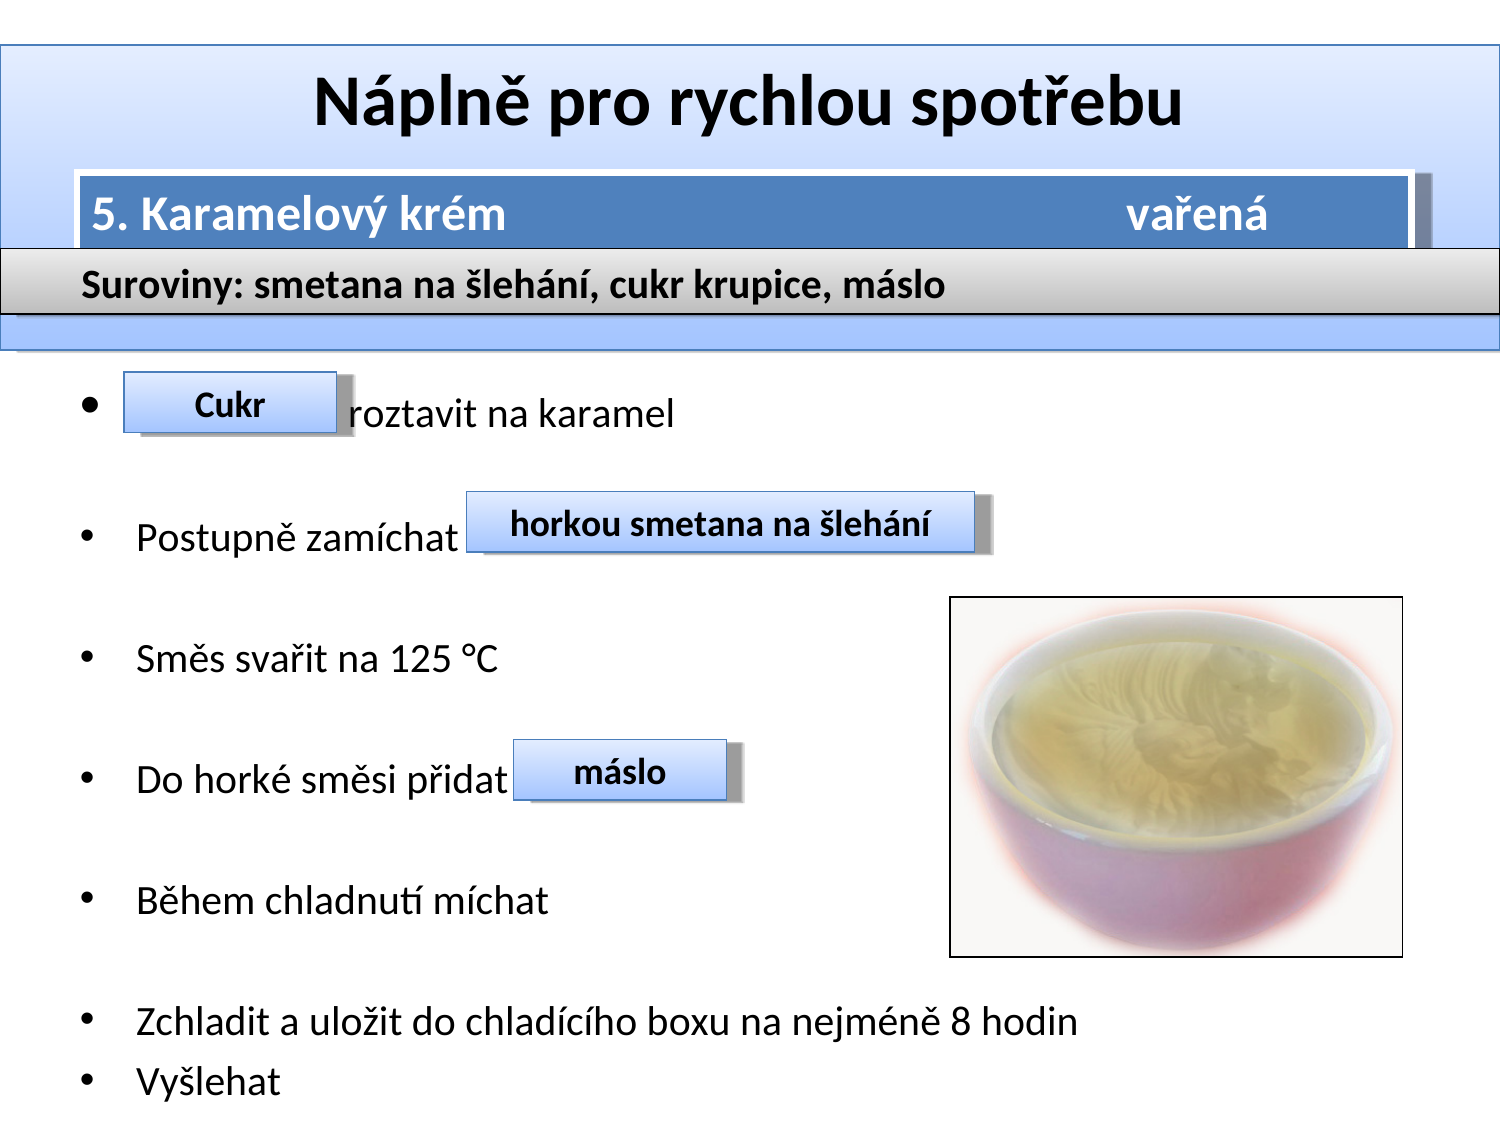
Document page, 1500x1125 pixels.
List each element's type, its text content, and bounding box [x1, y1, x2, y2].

text_box Suroviny: smetana na šlehání, cukr krupice, máslo [0, 248, 1500, 315]
text_box Cukr [123, 371, 337, 433]
text_box 5. Karamelový krém vařená náplň [76, 172, 1412, 248]
list roztavit na karamel Postupně zamíchat Směs svařit na 125 °C Do horké směsi přidat Během chladnutí míchat Zchladit a uložit do chladícího boxu na nejméně 8 hodin Vyšlehat [64, 361, 1415, 1125]
picture [950, 597, 1402, 957]
text_box máslo [513, 739, 727, 801]
text_box horkou smetana na šlehání [466, 491, 975, 553]
text_box Náplně pro rychlou spotřebu [0, 315, 1500, 351]
text_box Náplně pro rychlou spotřebu [0, 45, 1500, 248]
